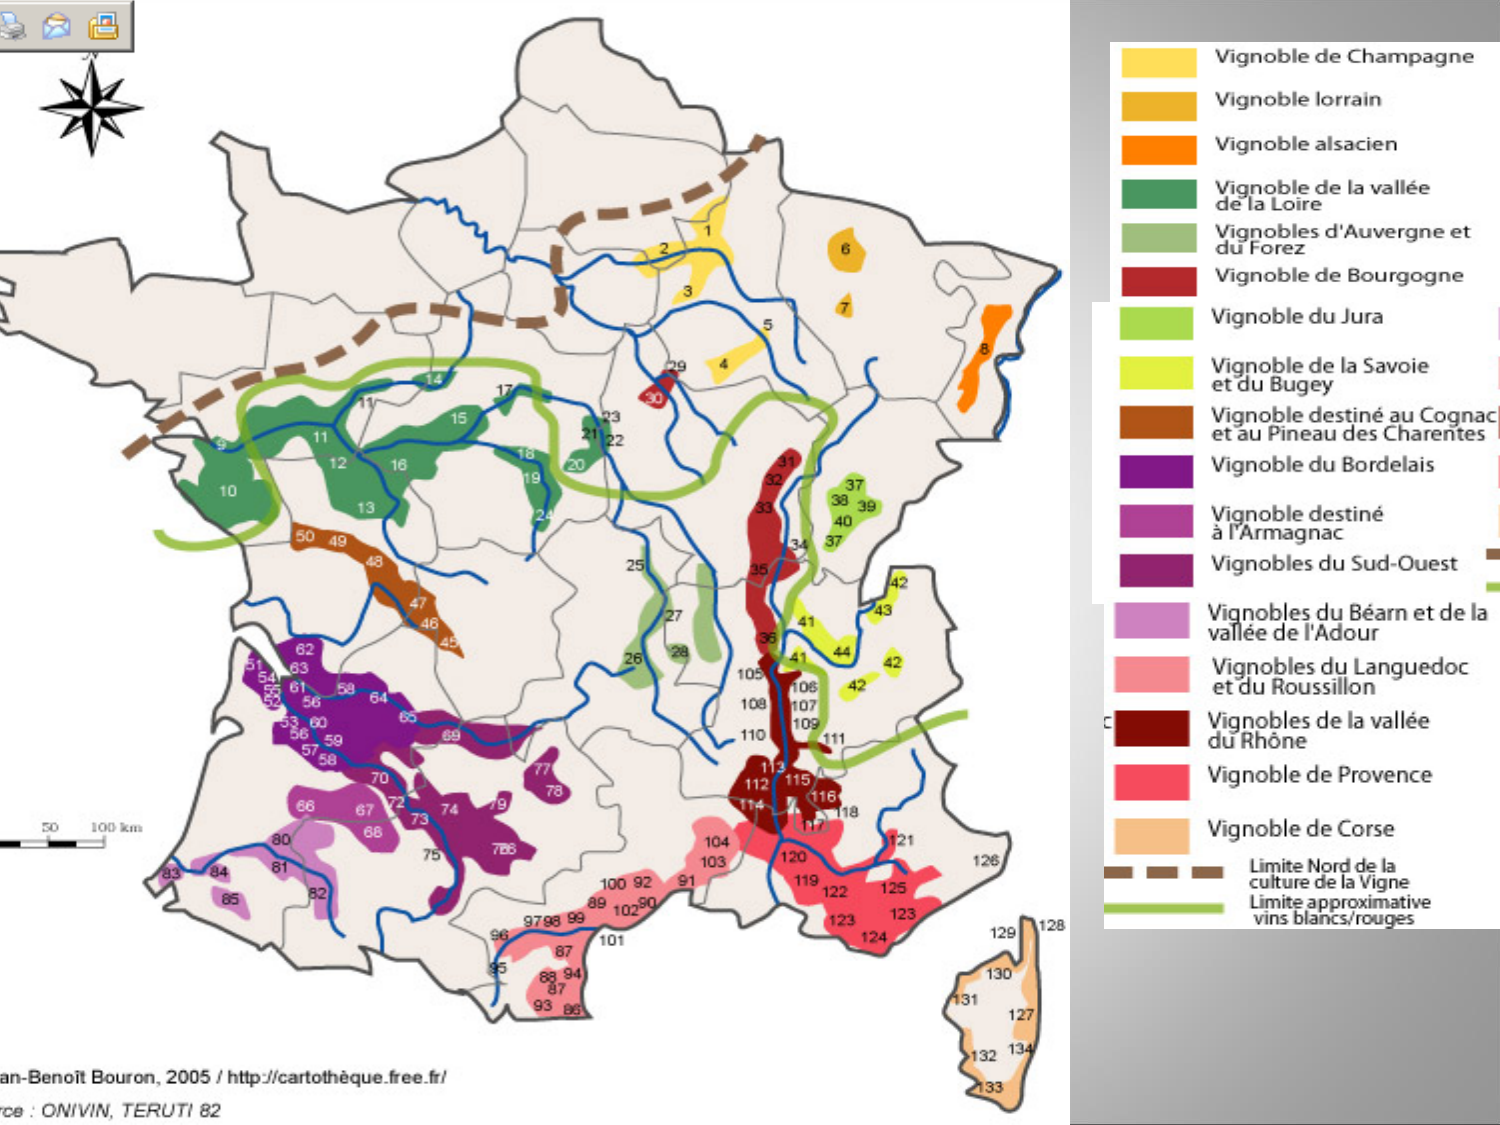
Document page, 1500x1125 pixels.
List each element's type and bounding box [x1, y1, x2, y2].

text_box [0, 0, 1070, 1125]
text_box [1110, 42, 1500, 302]
picture [1070, 0, 1500, 1125]
